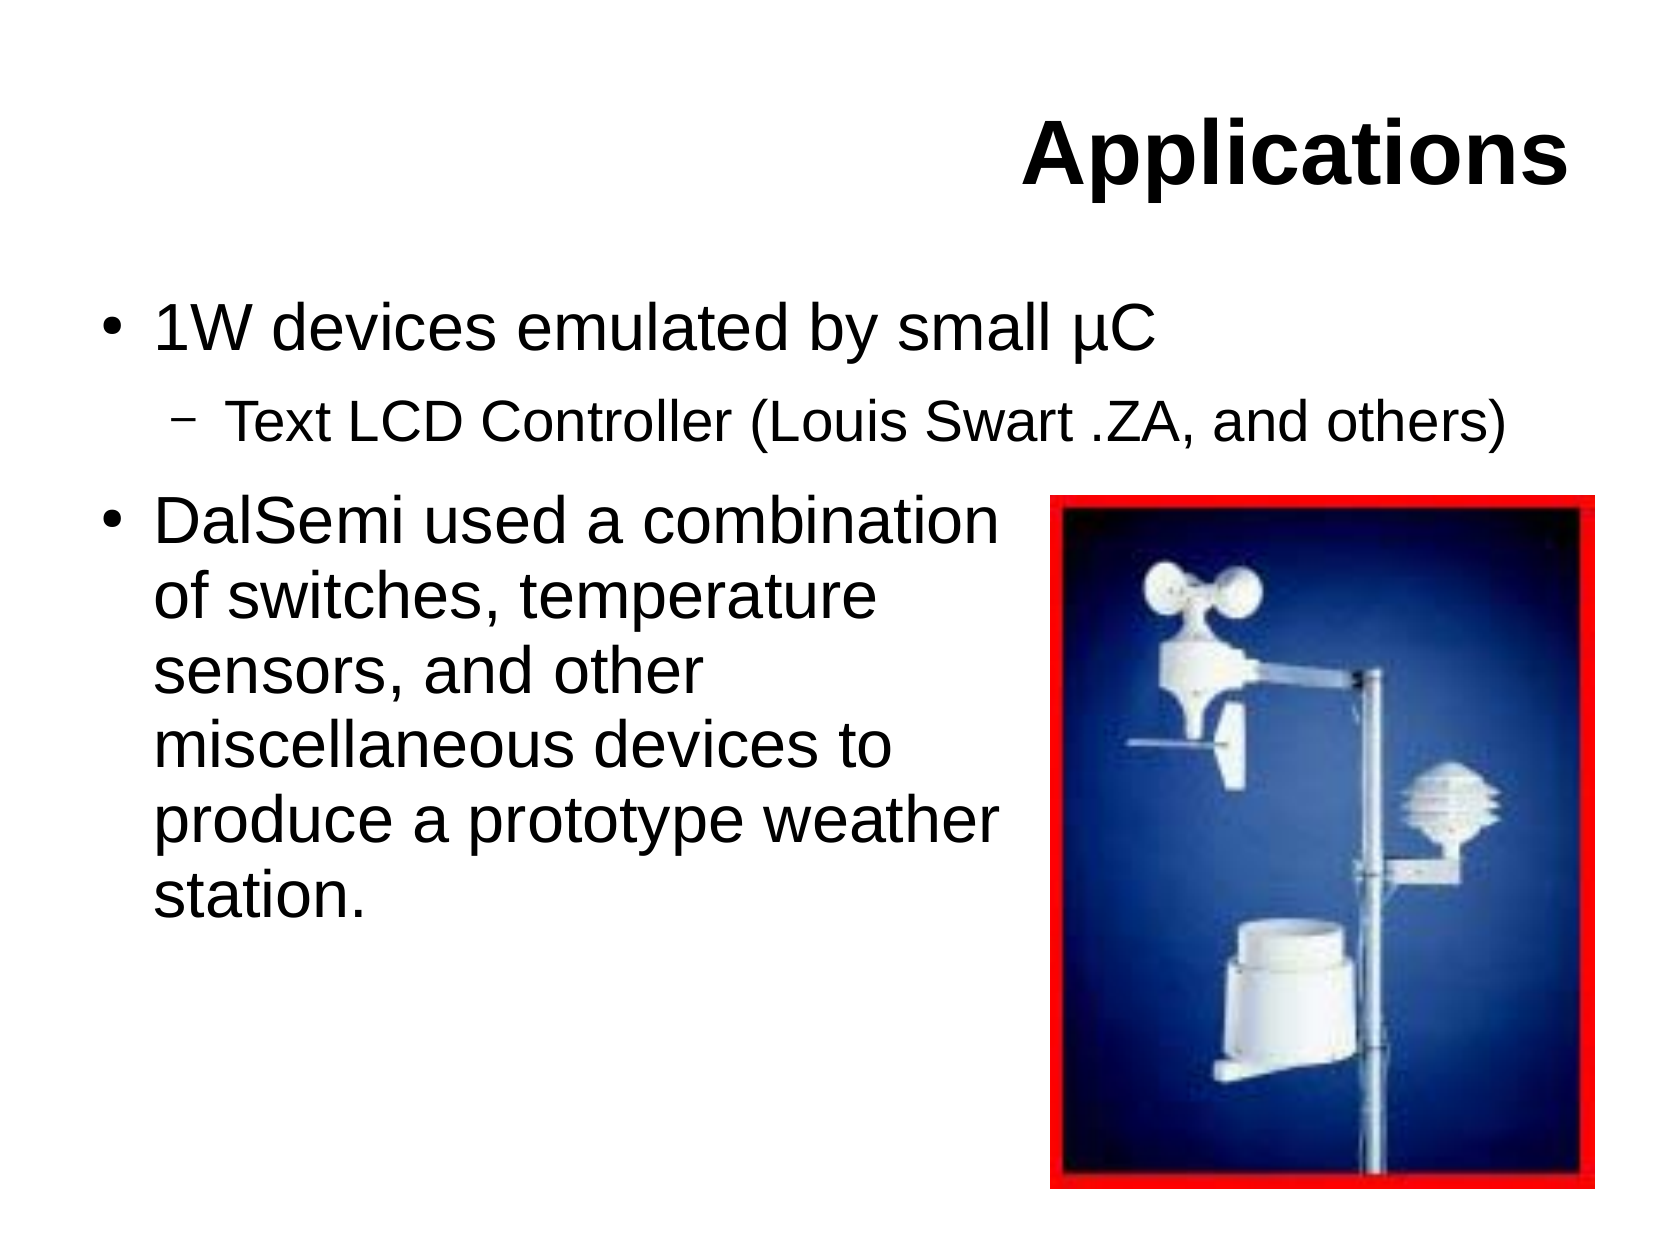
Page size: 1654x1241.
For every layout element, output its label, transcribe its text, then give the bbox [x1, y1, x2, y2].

picture [1050, 495, 1595, 1190]
list 1W devices emulated by small µC Text LCD Controller (Louis Swart .ZA, and others) DalSemi used a combination of switches, temperature sensors, and other miscellaneous devices to produce a prototype weather station. [82, 290, 1571, 1010]
title Applications [82, 49, 1571, 257]
